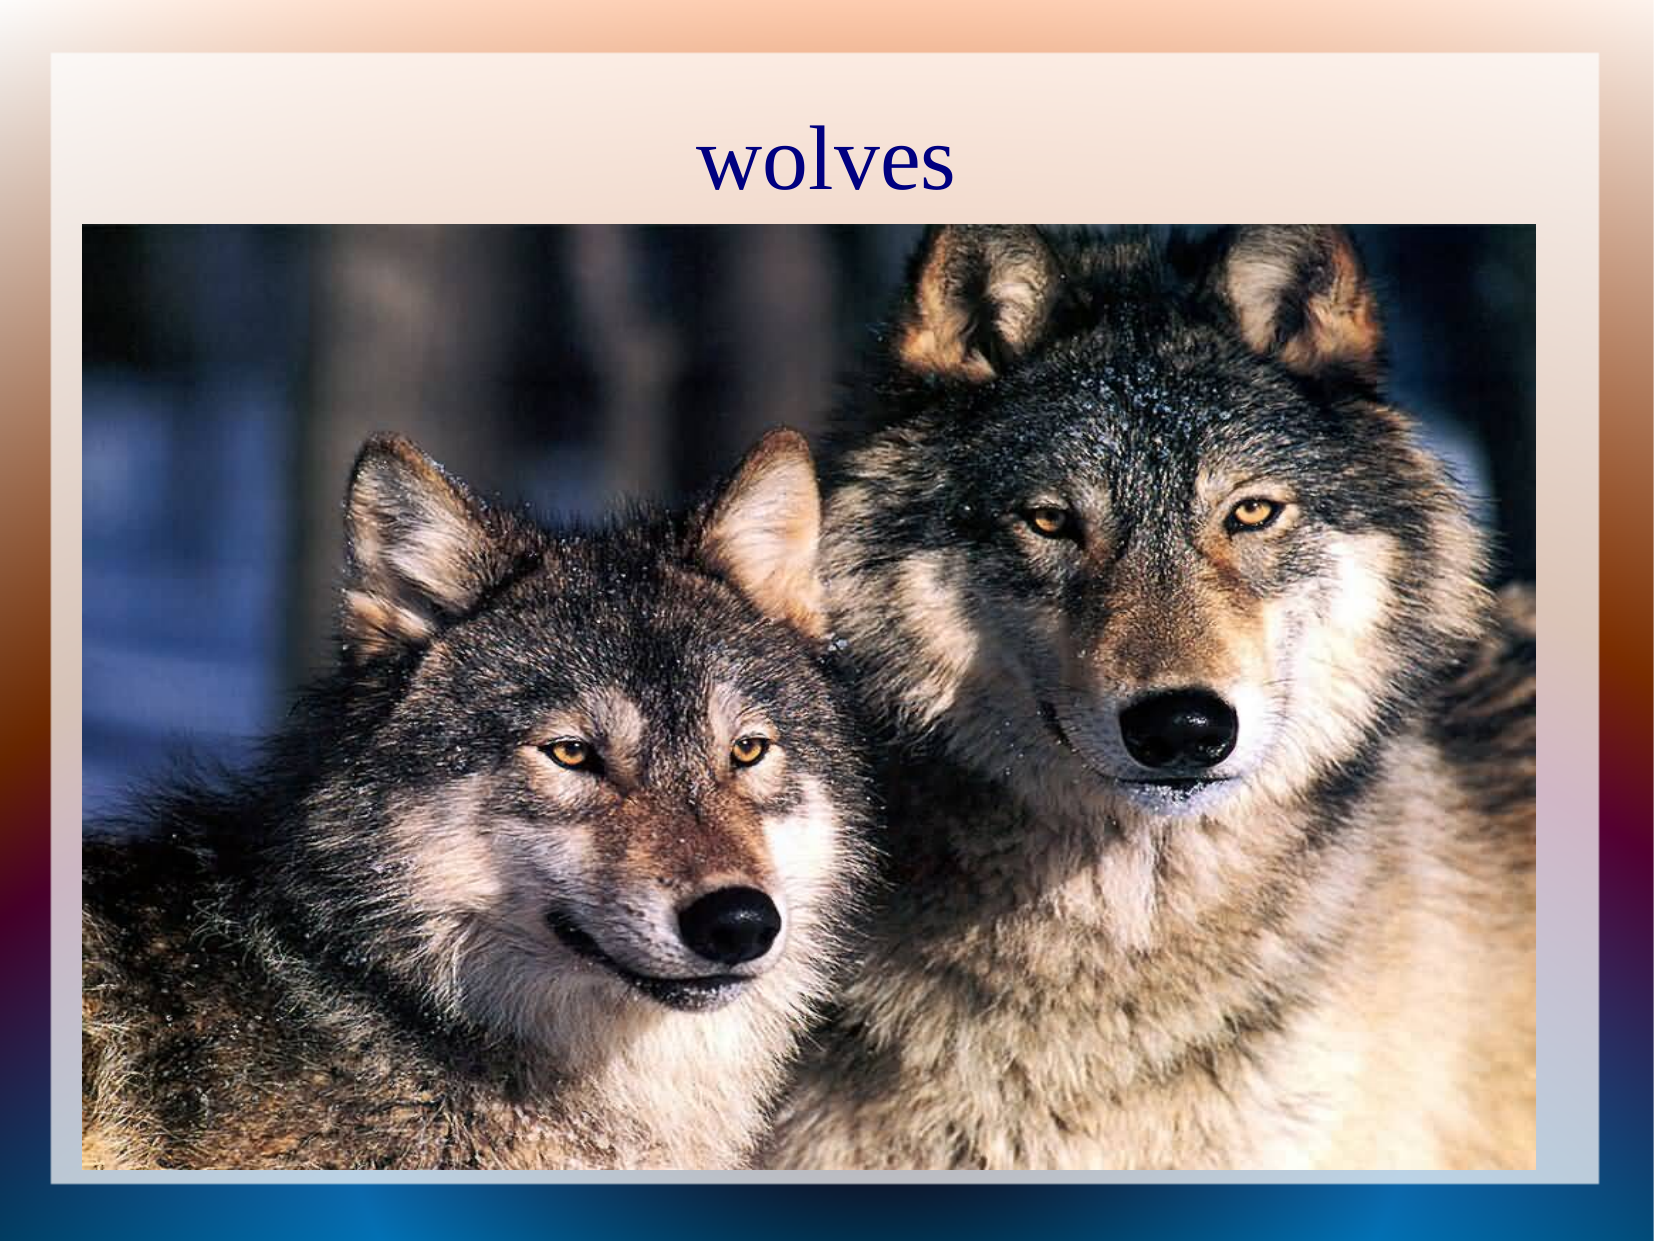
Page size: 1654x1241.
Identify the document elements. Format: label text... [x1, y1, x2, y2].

title wolves [82, 55, 1571, 263]
picture [0, 0, 1654, 1241]
